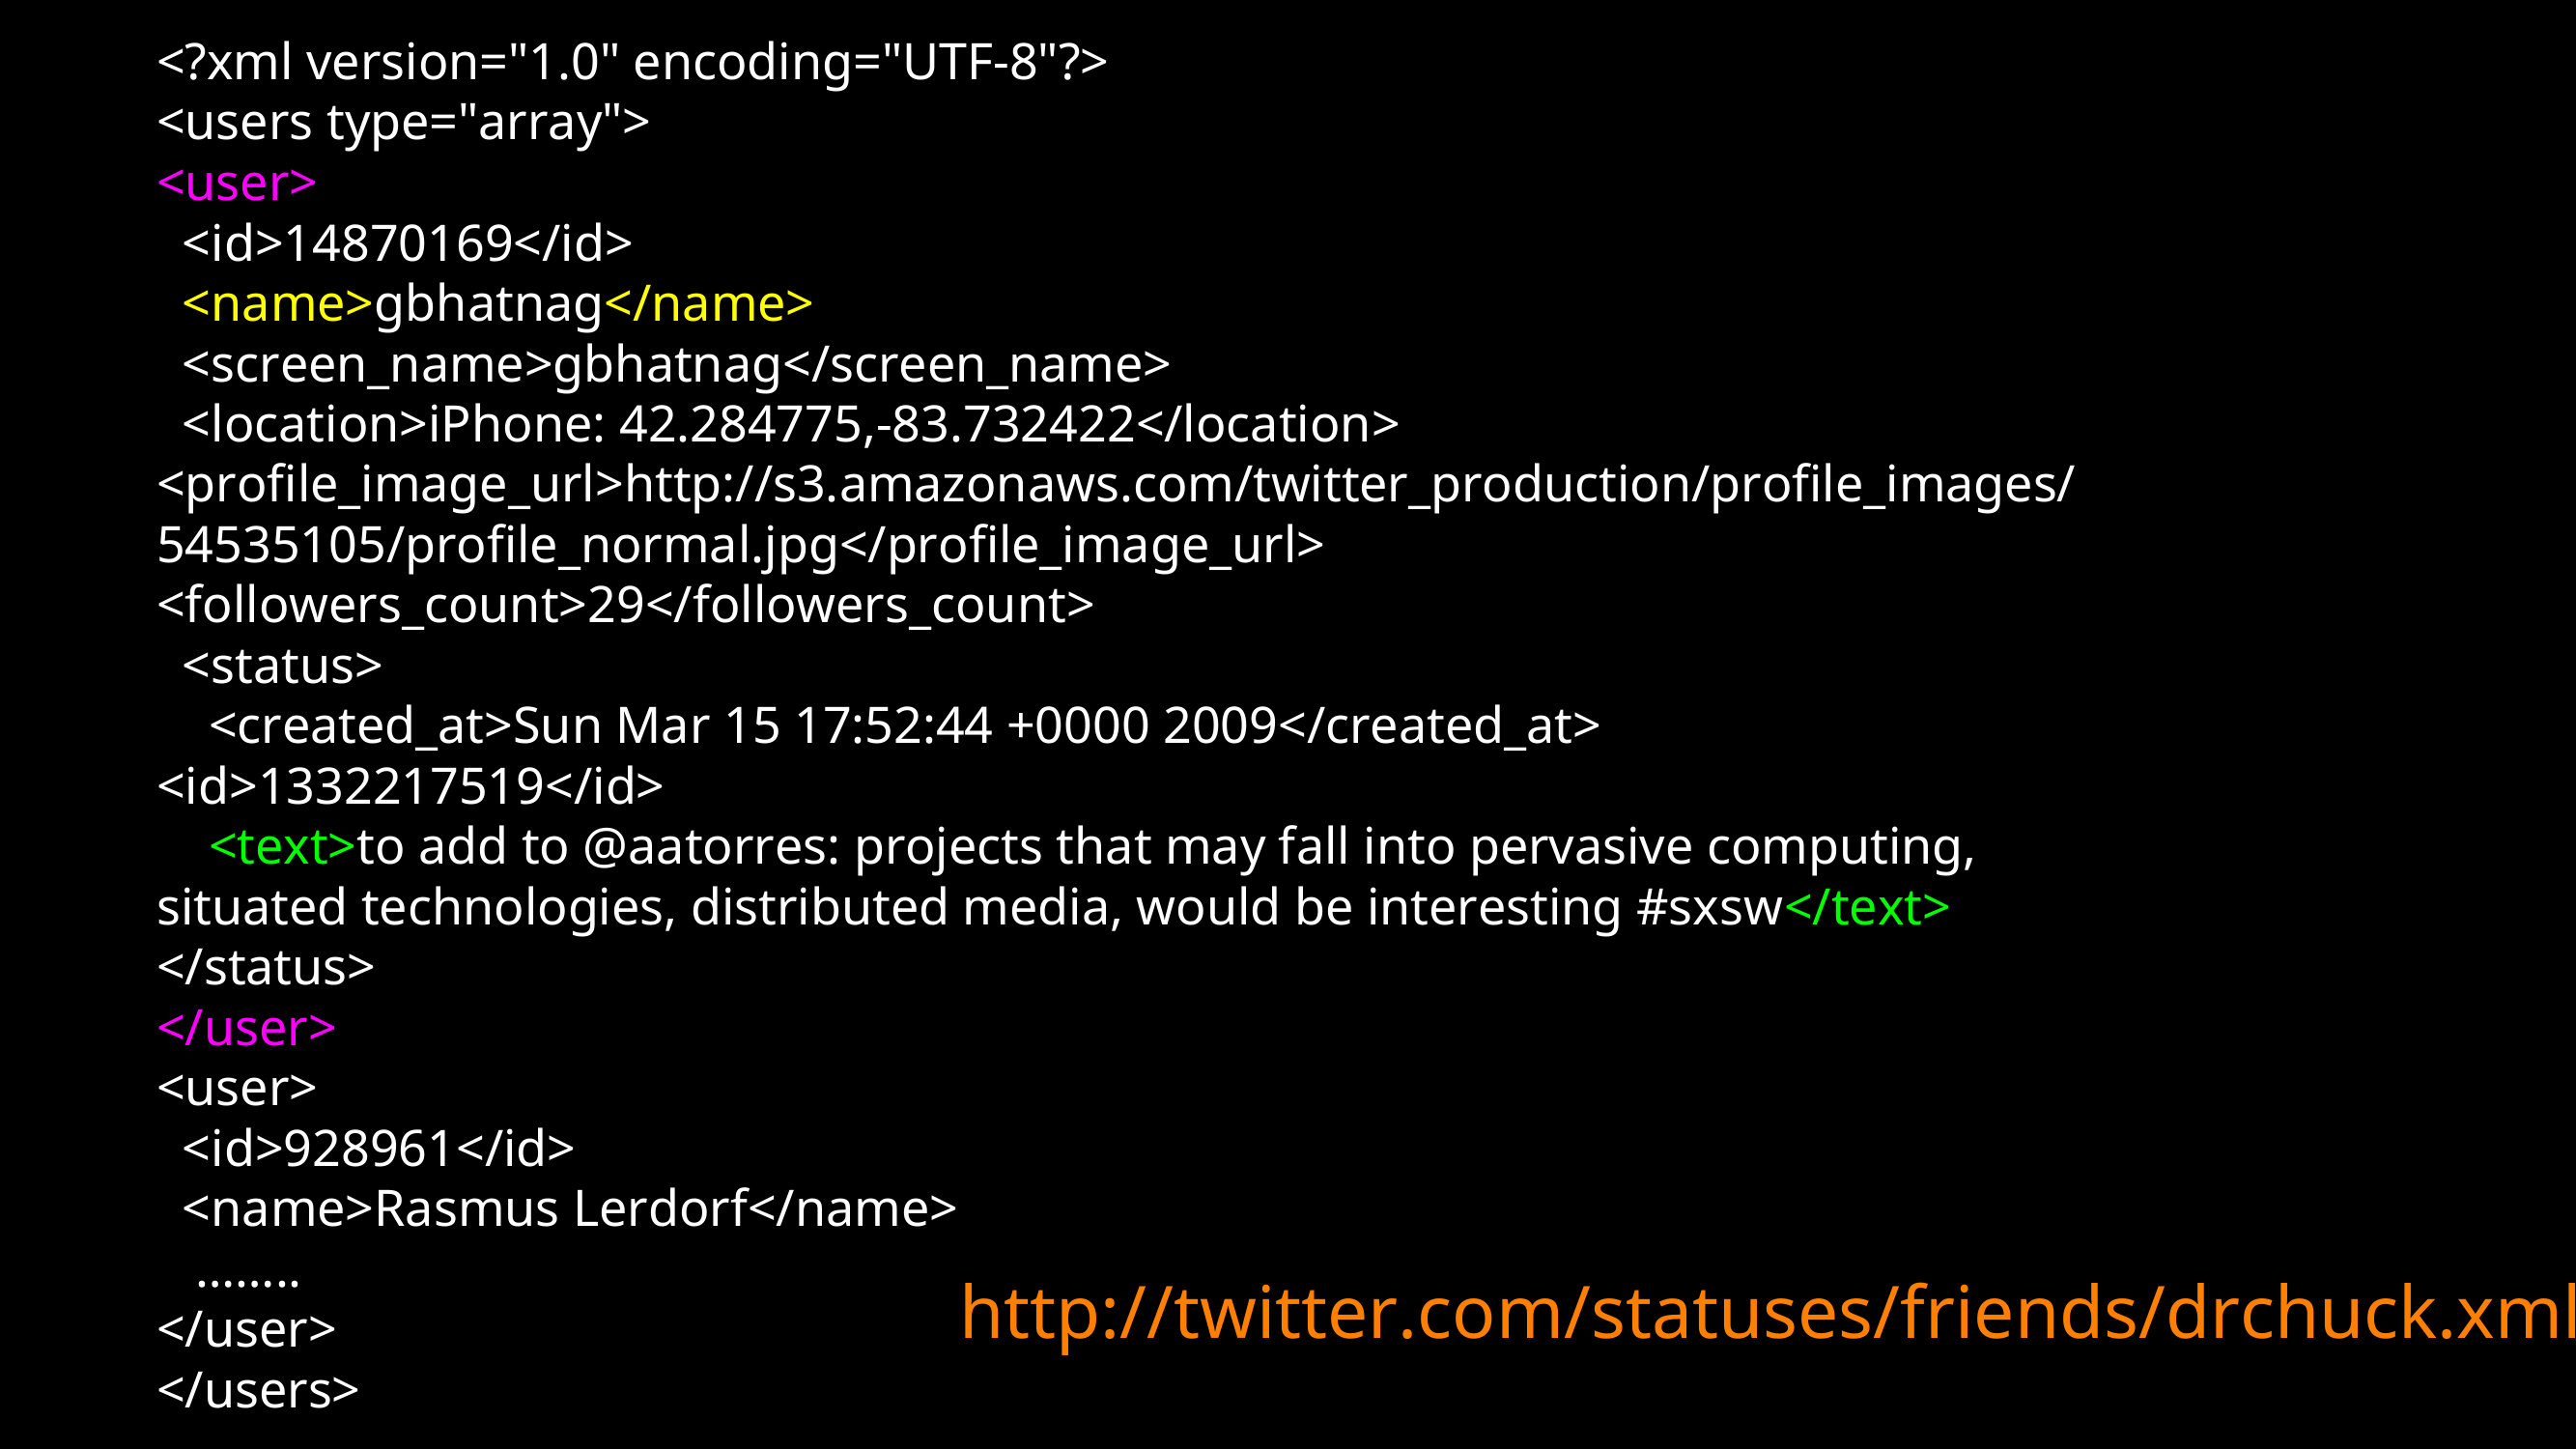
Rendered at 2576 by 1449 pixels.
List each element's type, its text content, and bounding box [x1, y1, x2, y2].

text_box <?xml version="1.0" encoding="UTF-8"?> <users type="array"> <user> <id>14870169</id> <name>gbhatnag</name> <screen_name>gbhatnag</screen_name> <location>iPhone: 42.284775,-83.732422</location> <profile_image_url>http://s3.amazonaws.com/twitter_production/profile_images/54535105/profile_normal.jpg</profile_image_url> <followers_count>29</followers_count> <status> <created_at>Sun Mar 15 17:52:44 +0000 2009</created_at> <id>1332217519</id> <text>to add to @aatorres: projects that may fall into pervasive computing, situated technologies, distributed media, would be interesting #sxsw</text> </status> </user> <user> <id>928961</id> <name>Rasmus Lerdorf</name> …….. </user> </users> [156, 43, 2121, 1404]
text_box http://twitter.com/statuses/friends/drchuck.xml [959, 1265, 2576, 1353]
